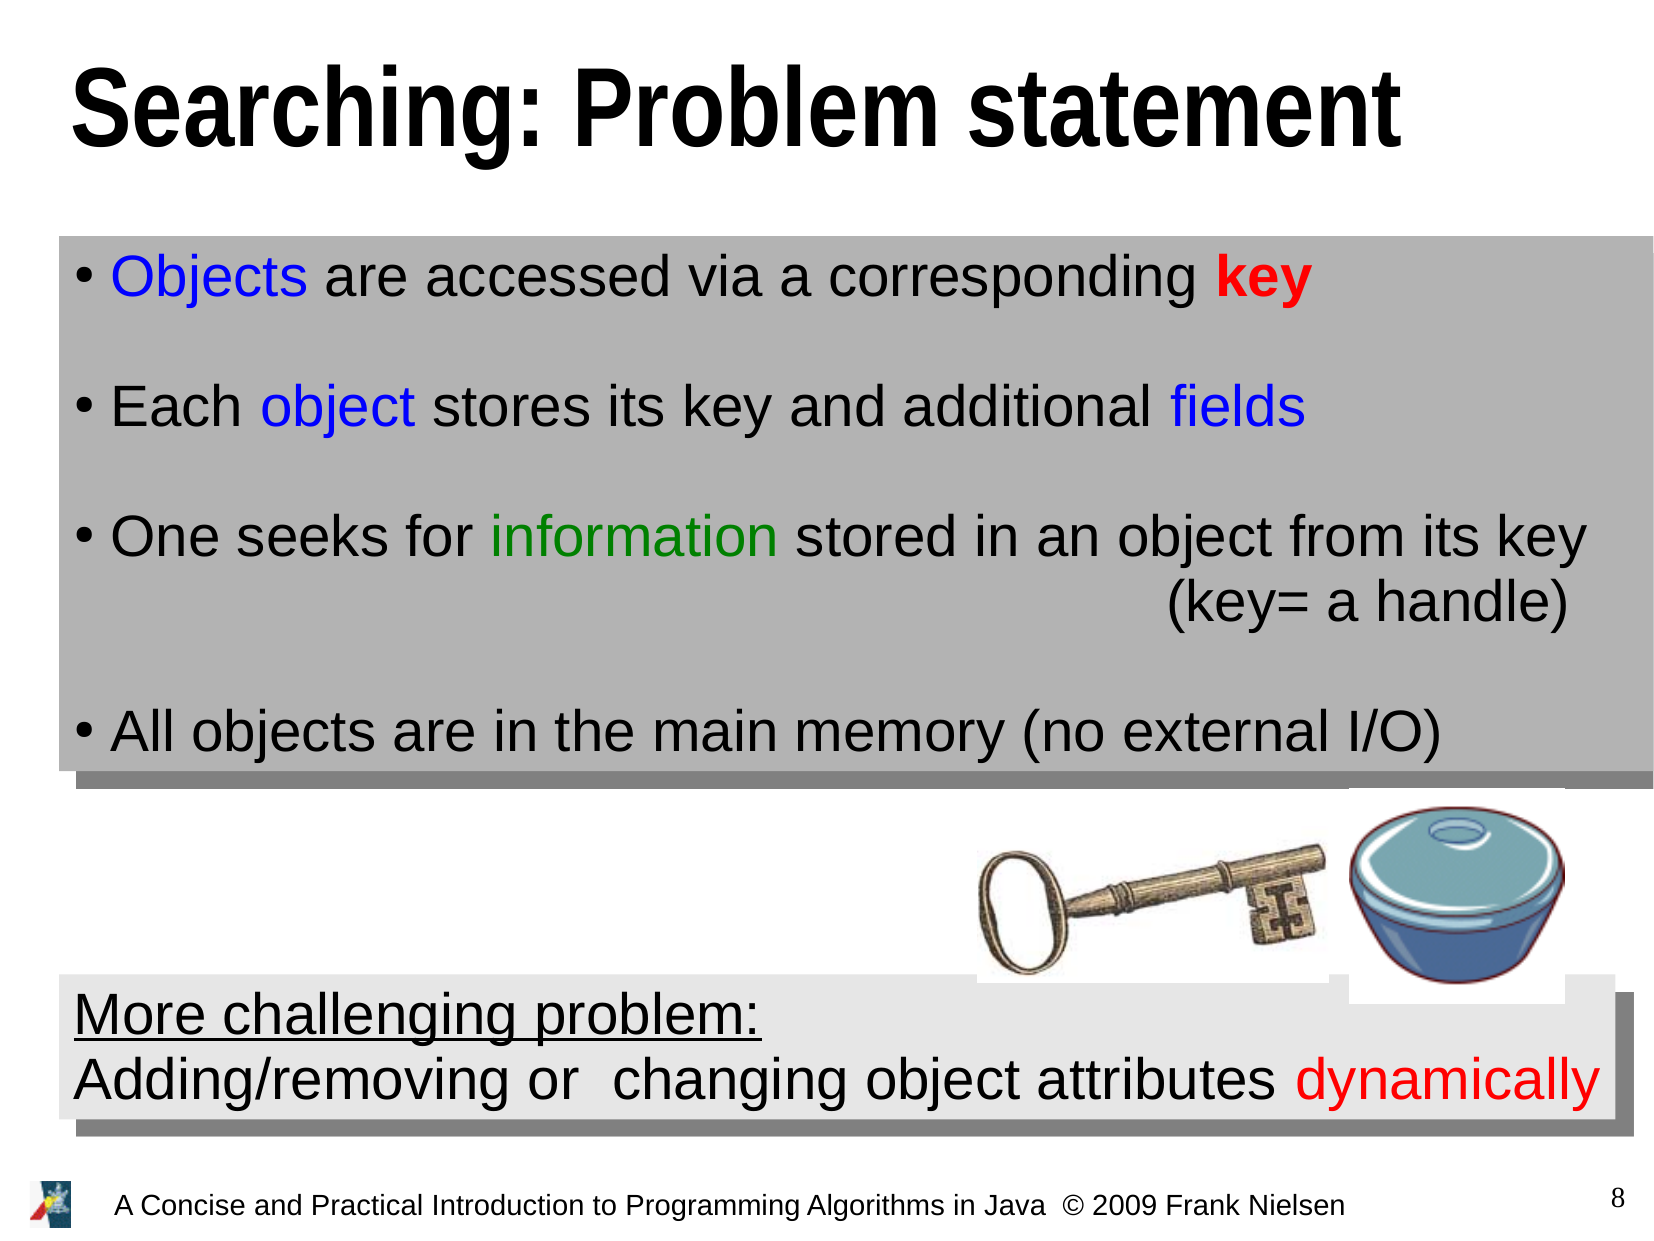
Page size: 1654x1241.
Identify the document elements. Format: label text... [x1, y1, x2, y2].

picture [977, 826, 1329, 983]
text_box More challenging problem: Adding/removing or changing object attributes dynamically [59, 974, 1616, 1119]
picture [1349, 788, 1565, 1004]
text_box Objects are accessed via a corresponding key Each object stores its key and additional fields One seeks for information stored in an object from its key (key= a handle) All objects are in the main memory (no external I/O) [59, 236, 1654, 772]
picture [29, 1181, 71, 1228]
text_box Searching: Problem statement [55, 33, 1418, 178]
